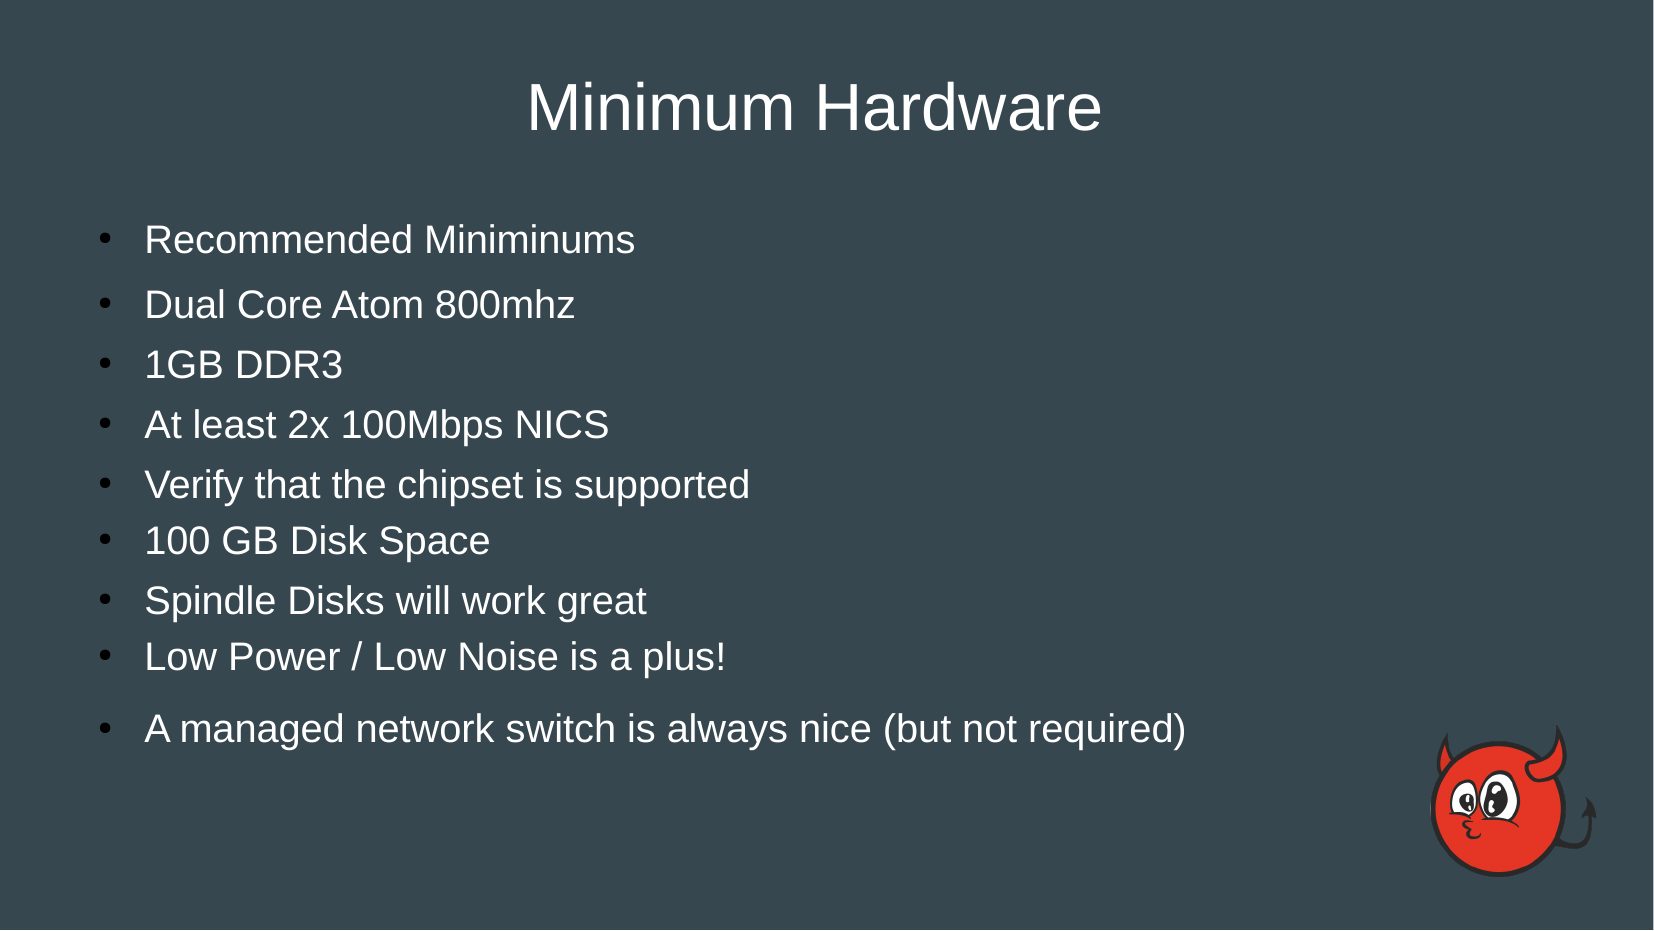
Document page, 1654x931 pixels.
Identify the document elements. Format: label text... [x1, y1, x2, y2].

title Minimum Hardware [105, 30, 1525, 186]
list Recommended Miniminums Dual Core Atom 800mhz 1GB DDR3 At least 2x 100Mbps NICS Verify that the chipset is supported 100 GB Disk Space Spindle Disks will work great Low Power / Low Noise is a plus! A managed network switch is always nice (but not required) [82, 217, 1571, 757]
picture [1427, 717, 1598, 888]
